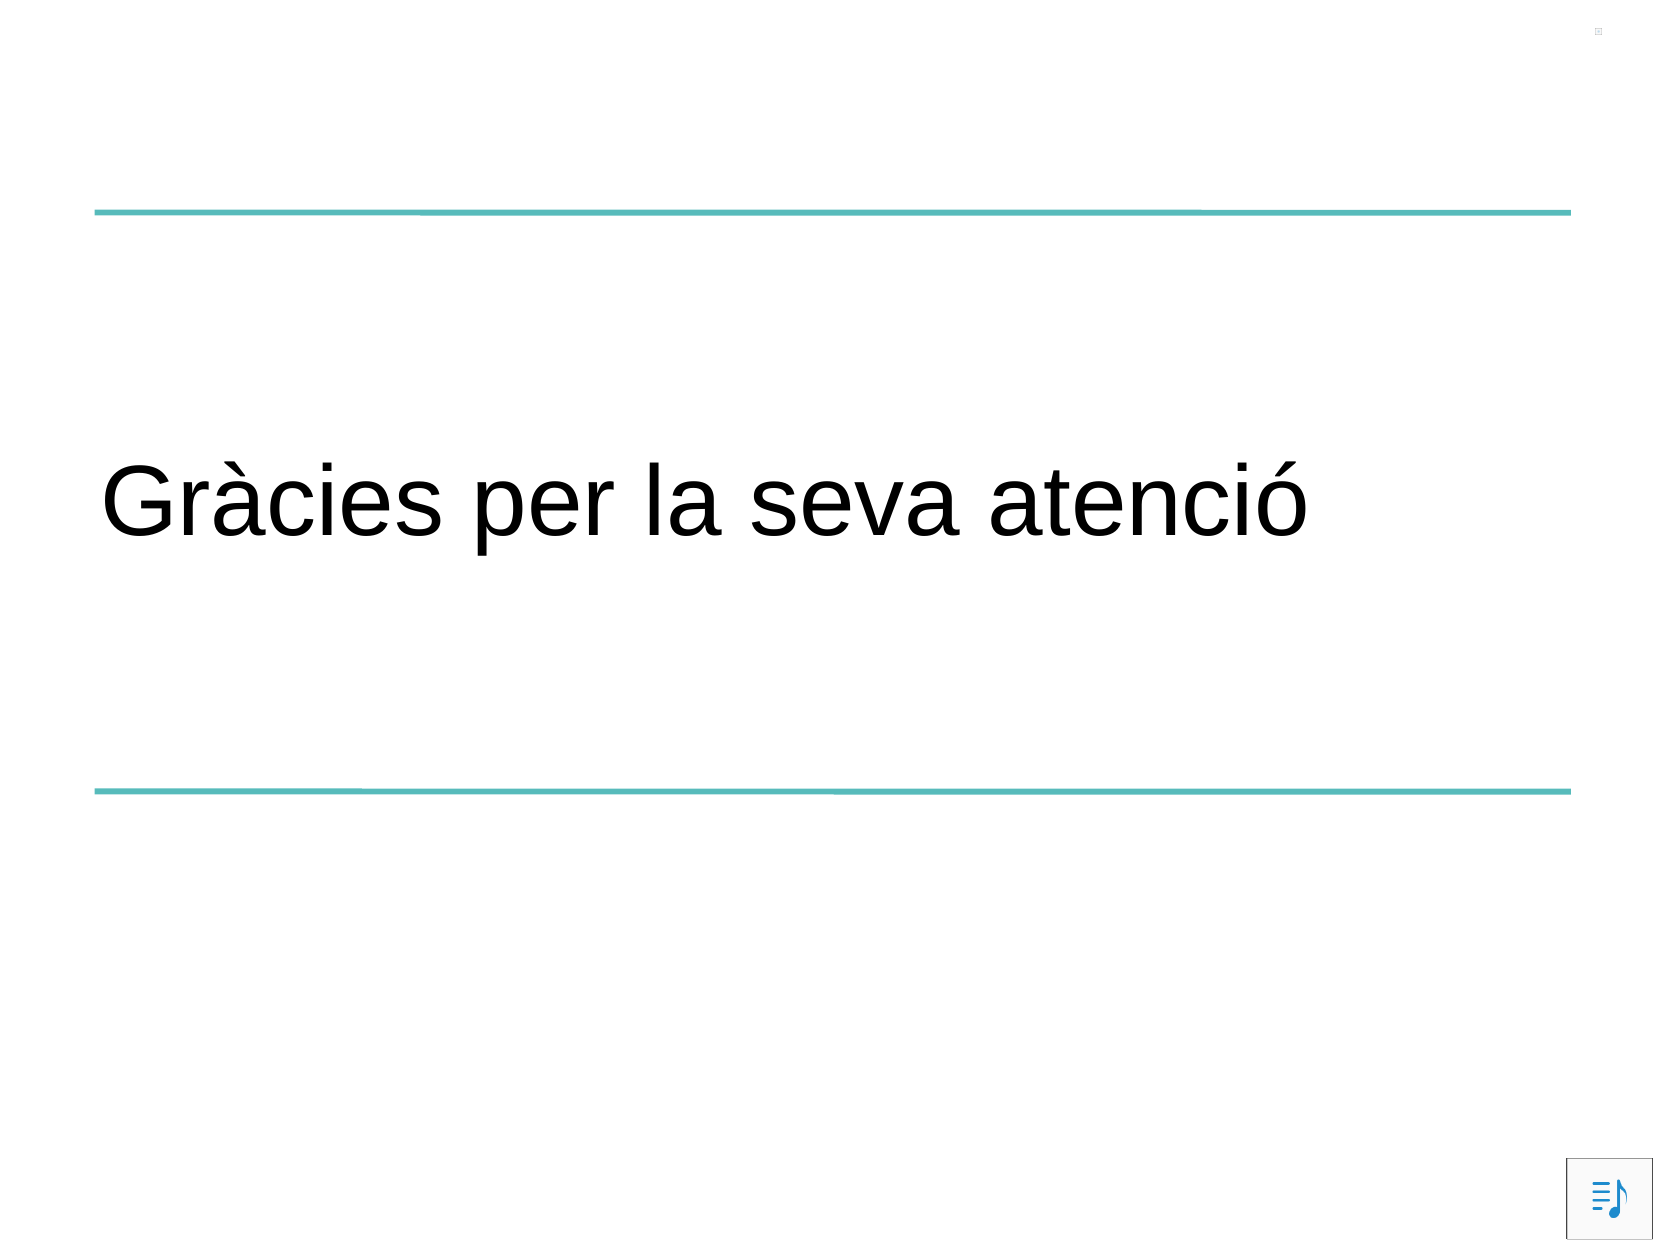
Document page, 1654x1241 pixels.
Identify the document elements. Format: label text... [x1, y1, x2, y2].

list Gràcies per la seva atenció [82, 290, 1571, 1010]
text_box [1565, 1156, 1654, 1241]
text_box [1594, 27, 1603, 36]
